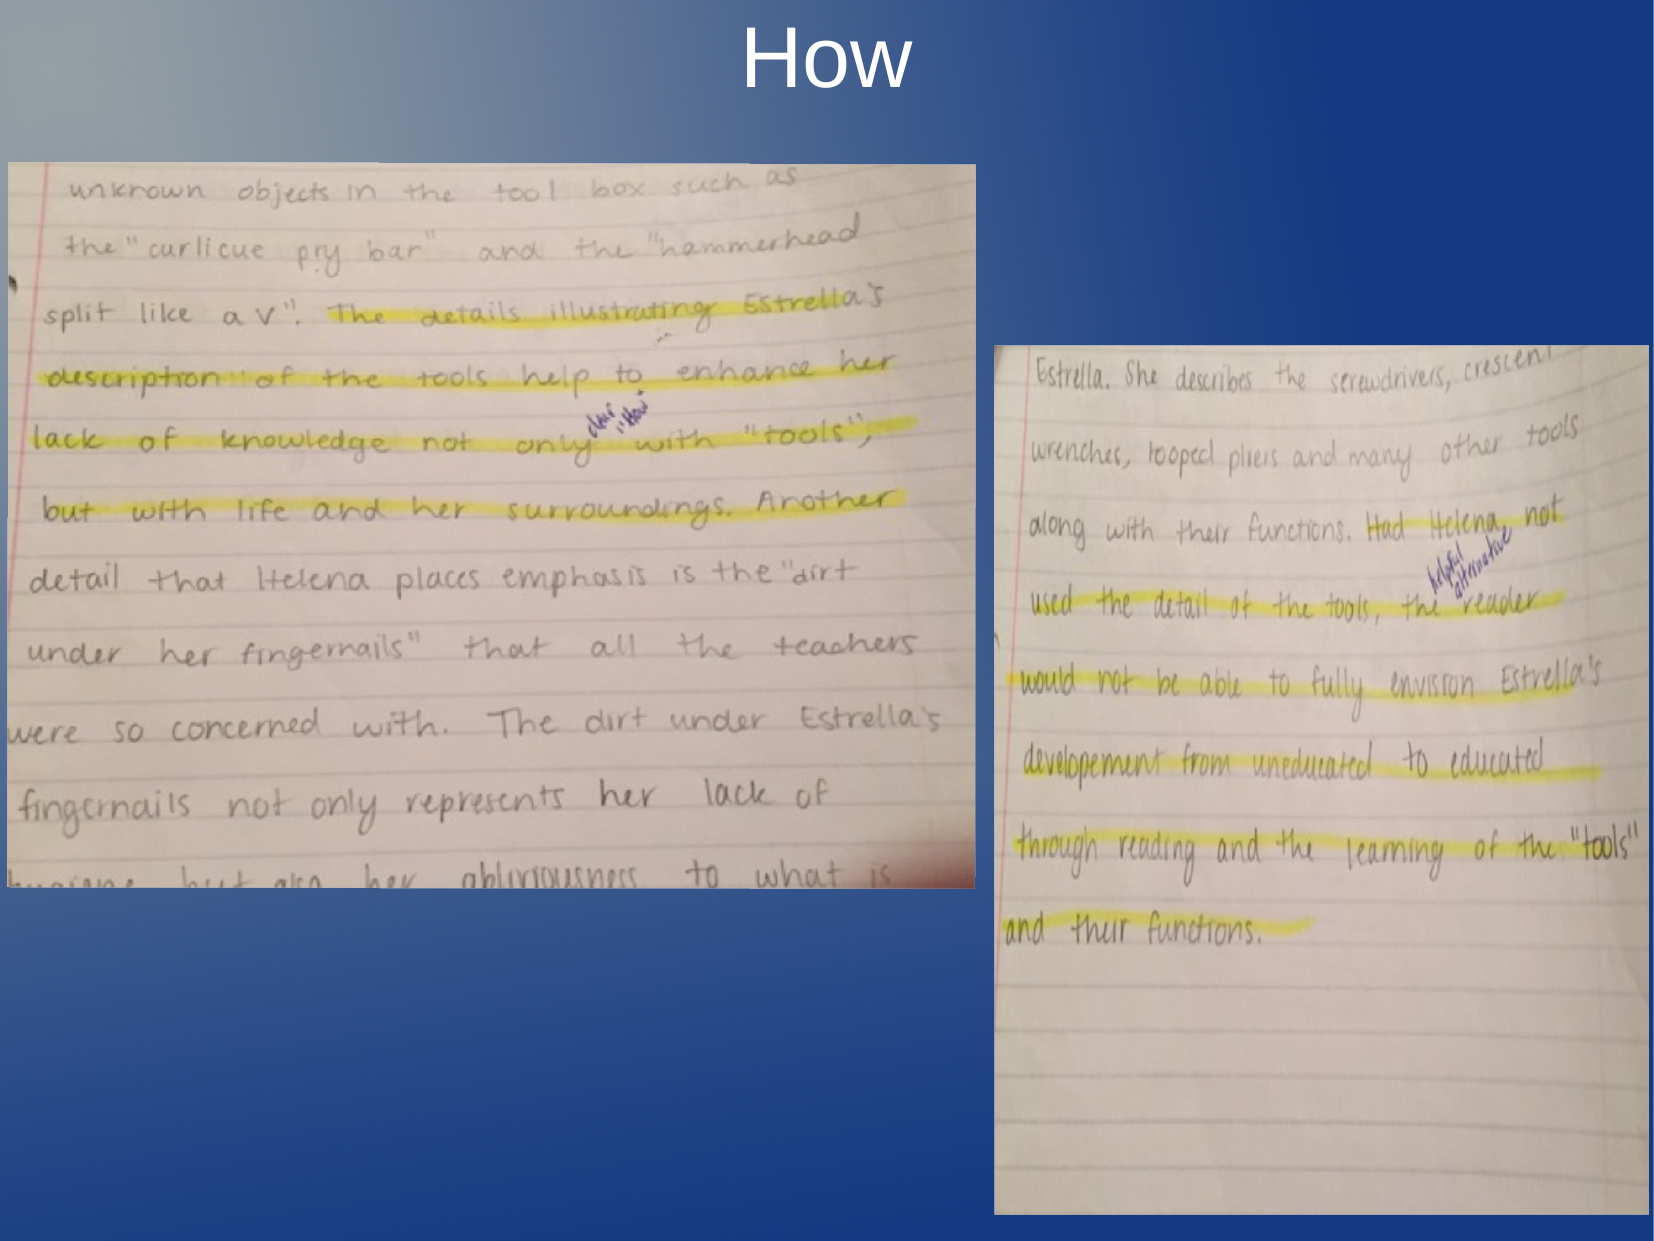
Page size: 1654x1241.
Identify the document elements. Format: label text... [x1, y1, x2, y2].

picture [0, 0, 1654, 1241]
title How [82, 0, 1571, 116]
